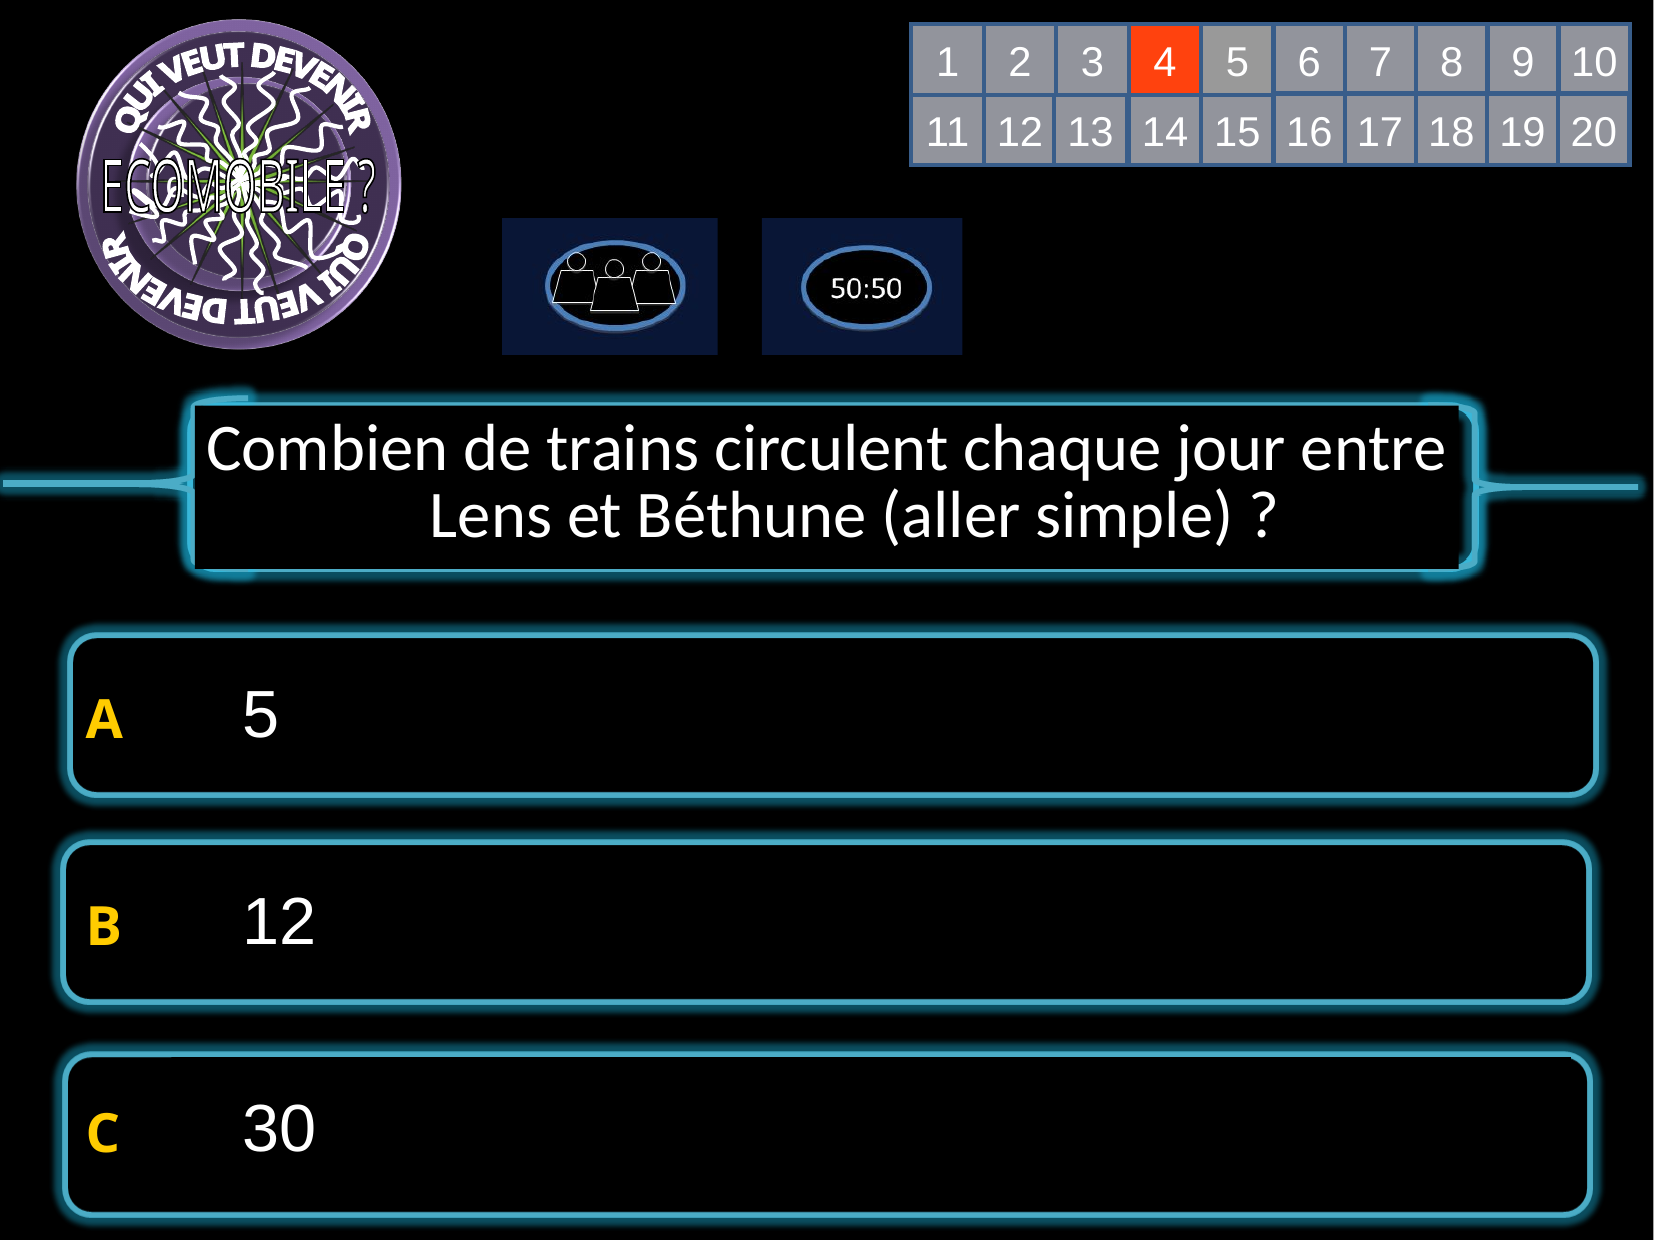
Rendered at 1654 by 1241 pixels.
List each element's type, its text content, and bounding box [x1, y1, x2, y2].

text_box 15 [1201, 94, 1273, 166]
text_box 3 [1056, 24, 1128, 95]
picture [43, 822, 1609, 1022]
list 5 [171, 643, 1571, 786]
text_box 18 [1415, 93, 1486, 166]
picture [0, 377, 1654, 591]
text_box 13 [1054, 94, 1127, 166]
picture [45, 1034, 1610, 1235]
picture [53, 18, 402, 370]
picture [50, 615, 1616, 815]
text_box 14 [1128, 94, 1201, 166]
text_box 17 [1345, 93, 1415, 166]
text_box 7 [1344, 24, 1416, 93]
text_box 11 [911, 94, 983, 166]
text_box 9 [1487, 24, 1558, 93]
list 12 [171, 850, 1571, 993]
text_box 12 [983, 94, 1054, 166]
text_box 5 [1201, 24, 1273, 94]
text_box 1 [911, 24, 983, 94]
text_box 20 [1558, 93, 1630, 166]
text_box 8 [1416, 24, 1487, 93]
text_box 6 [1273, 24, 1344, 93]
title Combien de trains circulent chaque jour entre Lens et Béthune (aller simple) ? [194, 405, 1459, 569]
text_box 2 [983, 24, 1056, 94]
text_box 16 [1273, 93, 1345, 166]
text_box 19 [1486, 93, 1558, 166]
text_box 4 [1128, 24, 1201, 94]
list 30 [171, 1057, 1571, 1199]
text_box 10 [1558, 24, 1630, 93]
